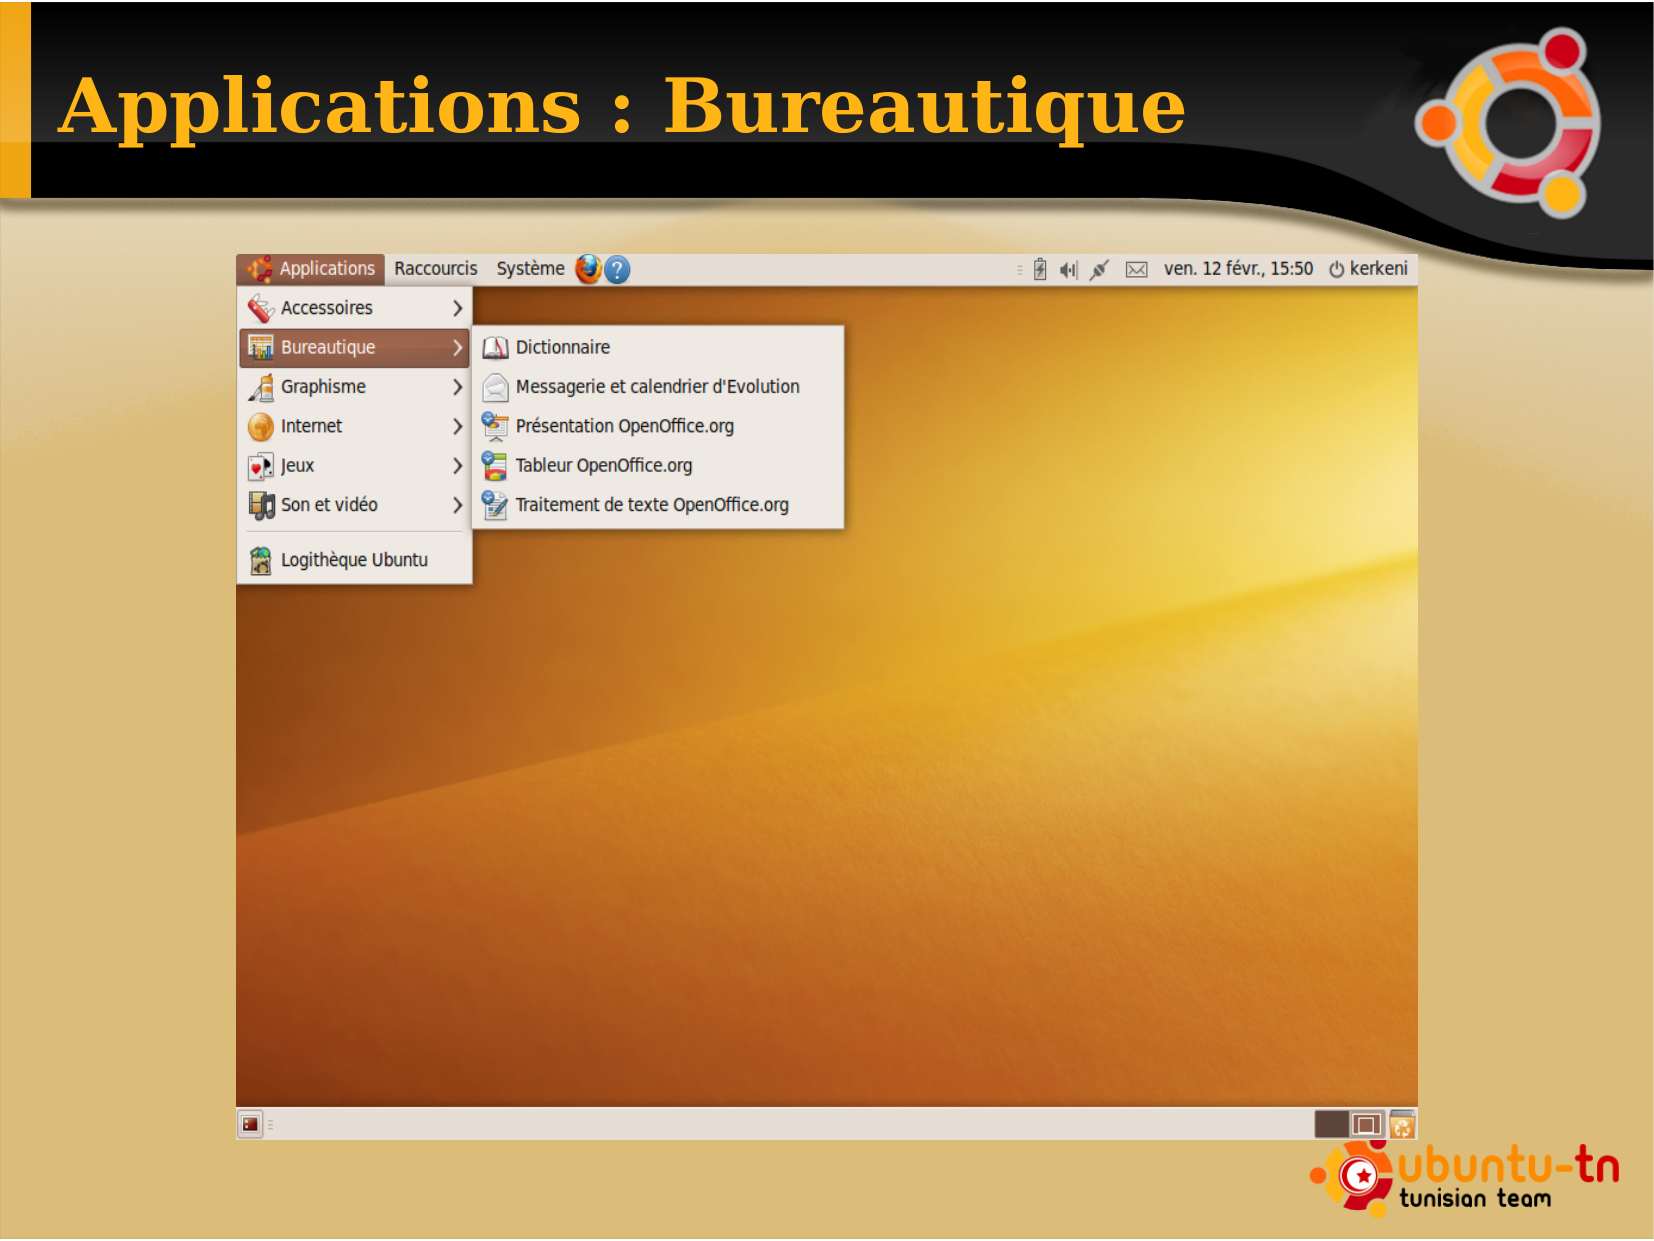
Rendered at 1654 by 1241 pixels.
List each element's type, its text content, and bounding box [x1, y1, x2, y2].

picture [0, 0, 1654, 1241]
title Applications : Bureautique [59, 9, 1447, 202]
